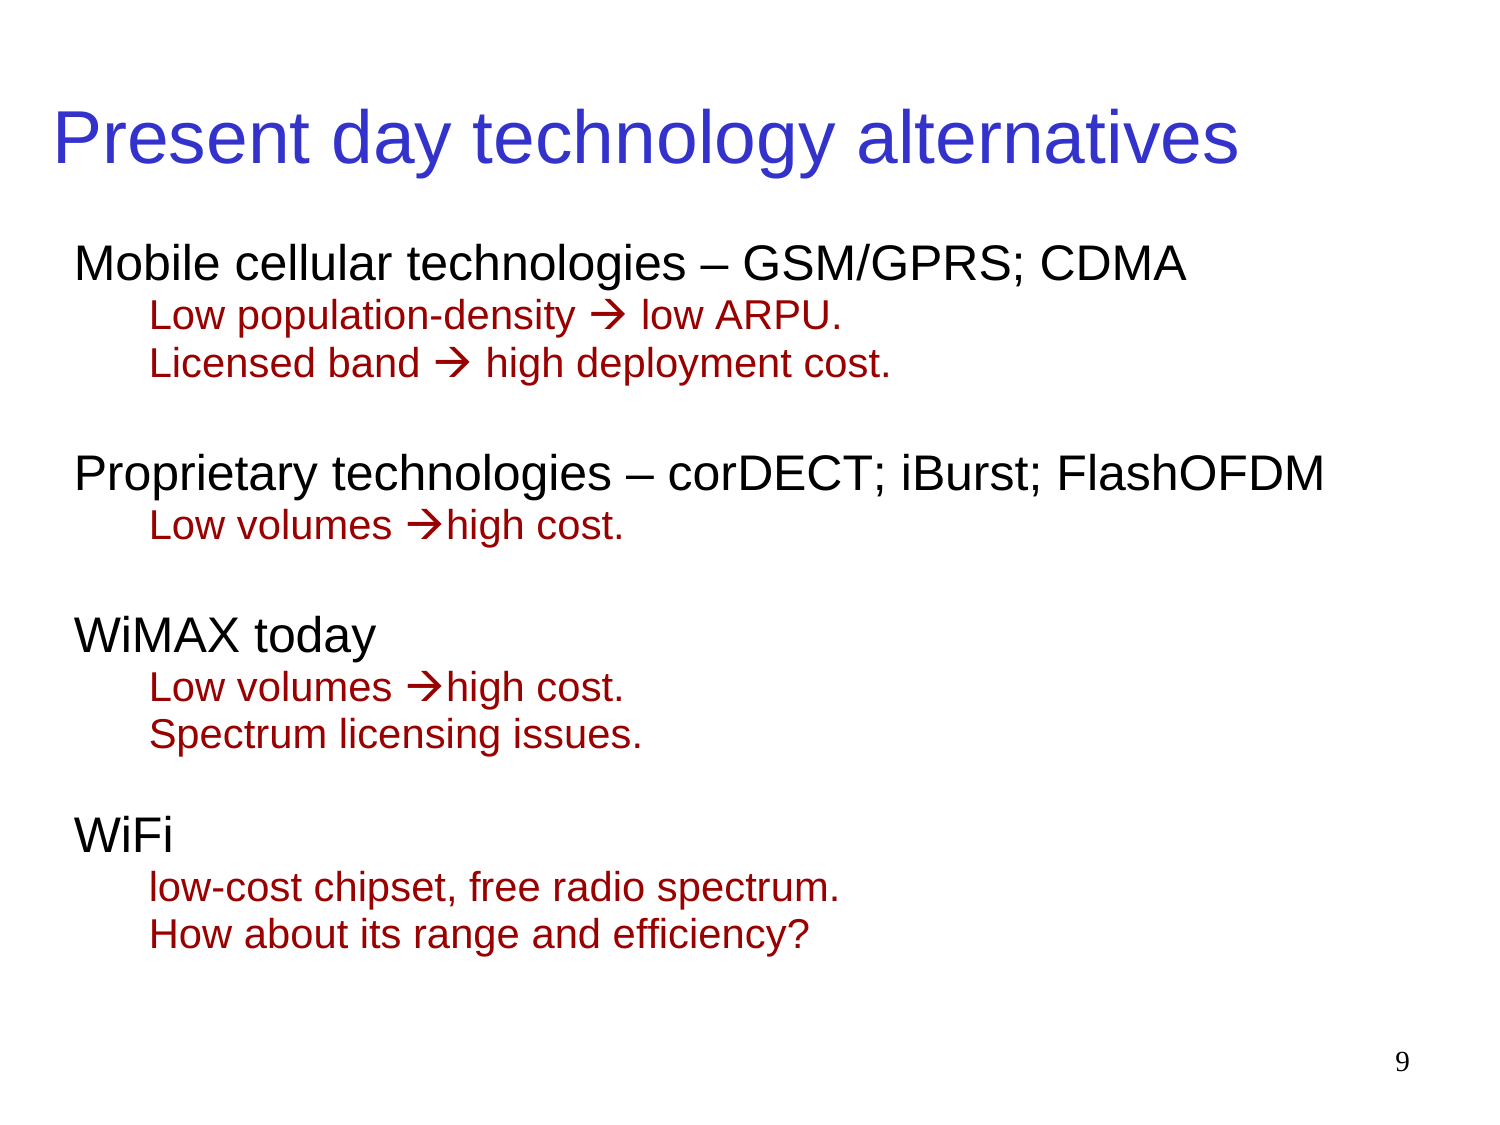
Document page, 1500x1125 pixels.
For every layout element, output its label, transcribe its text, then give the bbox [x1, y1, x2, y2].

title Present day technology alternatives [37, 62, 1463, 213]
list Mobile cellular technologies – GSM/GPRS; CDMA Low population-density  low ARPU. Licensed band  high deployment cost. Proprietary technologies – corDECT; iBurst; FlashOFDM Low volumes high cost. WiMAX today Low volumes high cost. Spectrum licensing issues. WiFi low-cost chipset, free radio spectrum. How about its range and efficiency? [59, 237, 1500, 1013]
